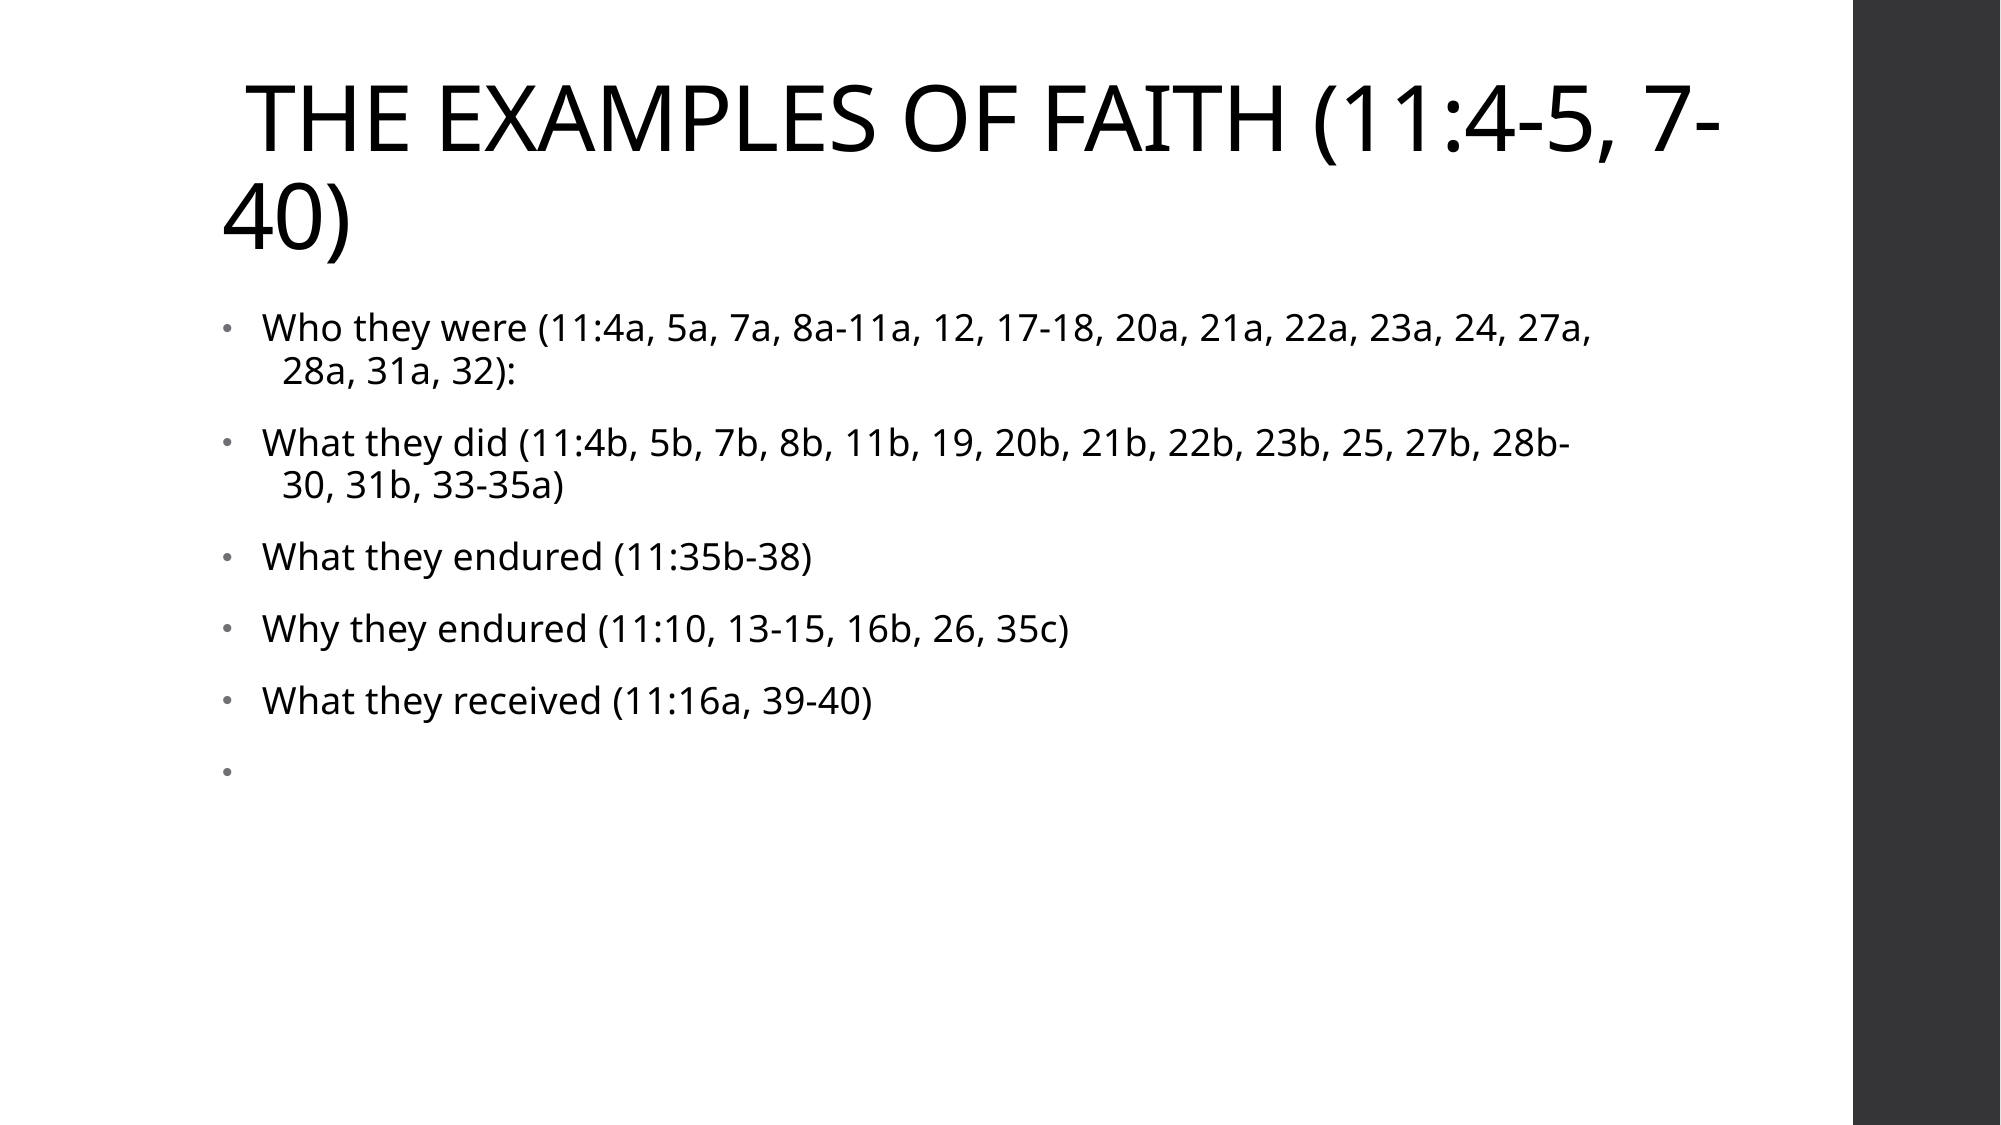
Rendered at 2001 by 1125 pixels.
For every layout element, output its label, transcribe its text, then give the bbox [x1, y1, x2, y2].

title THE EXAMPLES OF FAITH (11:4-5, 7-40) [206, 60, 1797, 278]
list Who they were (11:4a, 5a, 7a, 8a-11a, 12, 17-18, 20a, 21a, 22a, 23a, 24, 27a, 28a, 31a, 32): What they did (11:4b, 5b, 7b, 8b, 11b, 19, 20b, 21b, 22b, 23b, 25, 27b, 28b-30, 31b, 33-35a) What they endured (11:35b-38) Why they endured (11:10, 13-15, 16b, 26, 35c) What they received (11:16a, 39-40) [206, 299, 1617, 1014]
